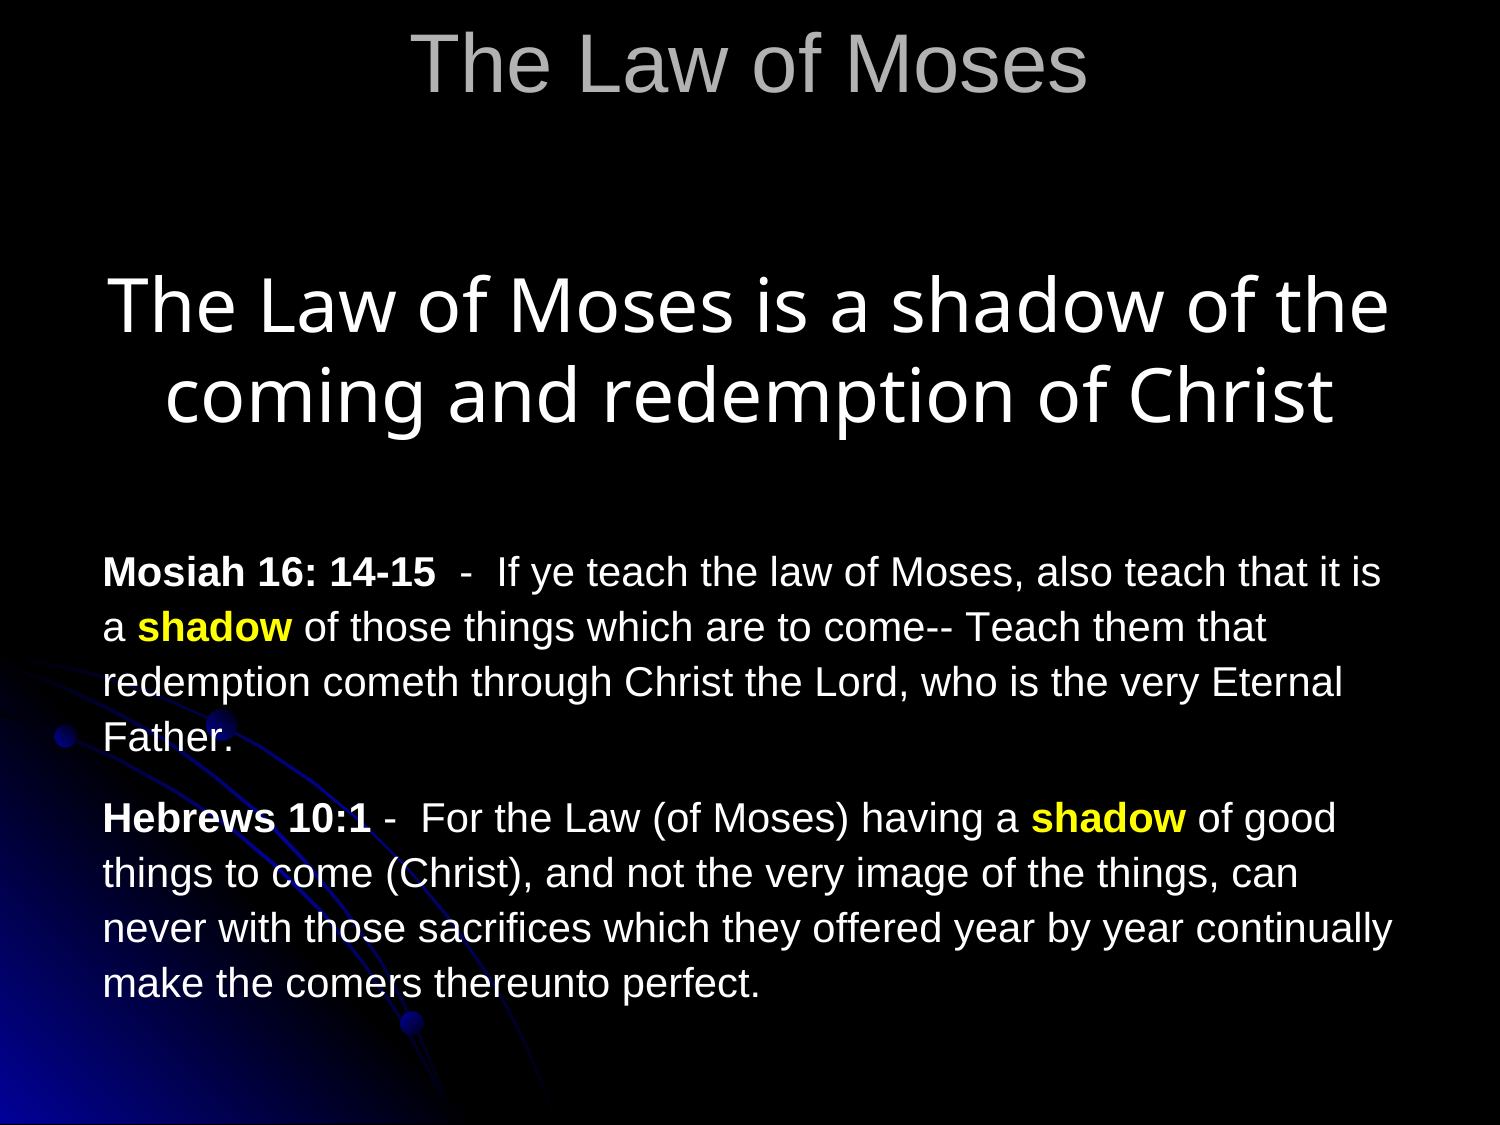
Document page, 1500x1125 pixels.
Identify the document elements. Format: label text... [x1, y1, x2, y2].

text_box The Law of Moses is a shadow of the coming and redemption of Christ Mosiah 16: 14-15 - If ye teach the law of Moses, also teach that it is a shadow of those things which are to come-- Teach them that redemption cometh through Christ the Lord, who is the very Eternal Father. Hebrews 10:1 - For the Law (of Moses) having a shadow of good things to come (Christ), and not the very image of the things, can never with those sacrifices which they offered year by year continually make the comers thereunto perfect. [87, 249, 1413, 1014]
title The Law of Moses [75, 2, 1426, 219]
